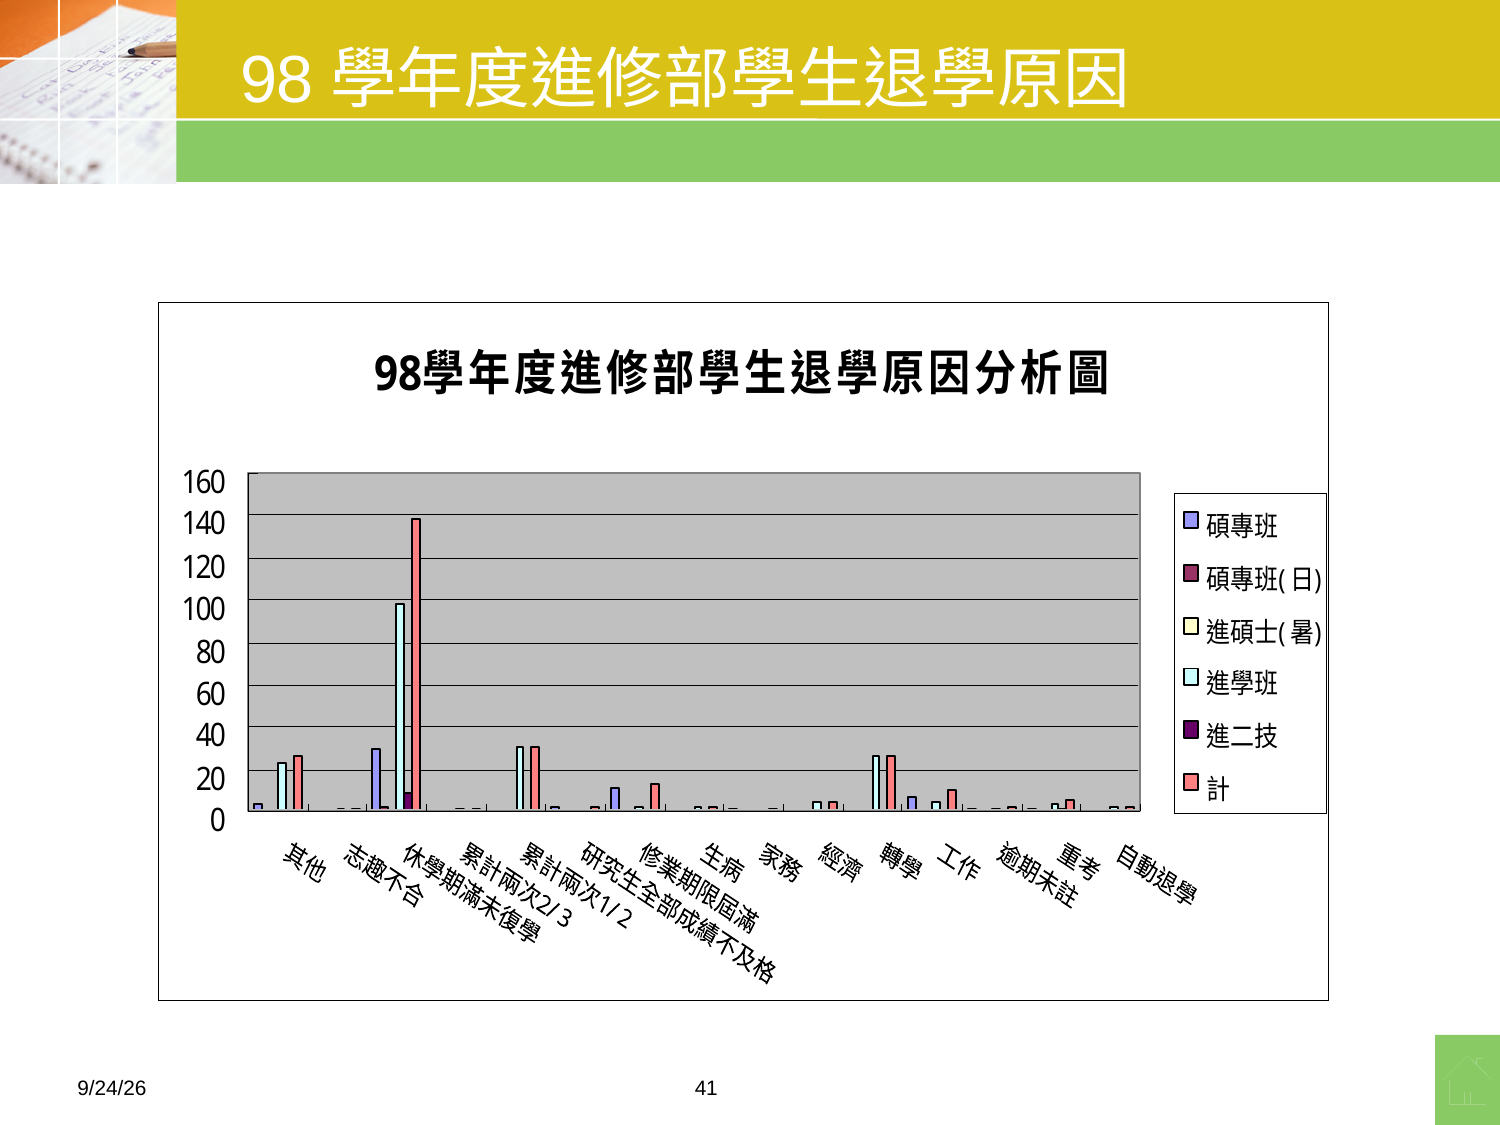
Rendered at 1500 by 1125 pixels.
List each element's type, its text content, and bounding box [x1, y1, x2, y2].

title 98學年度進修部學生退學原因 [225, 28, 1388, 109]
chart [147, 290, 1341, 1012]
text_box [62, 1067, 376, 1111]
text_box [1435, 1034, 1500, 1125]
text_box [637, 1067, 775, 1111]
